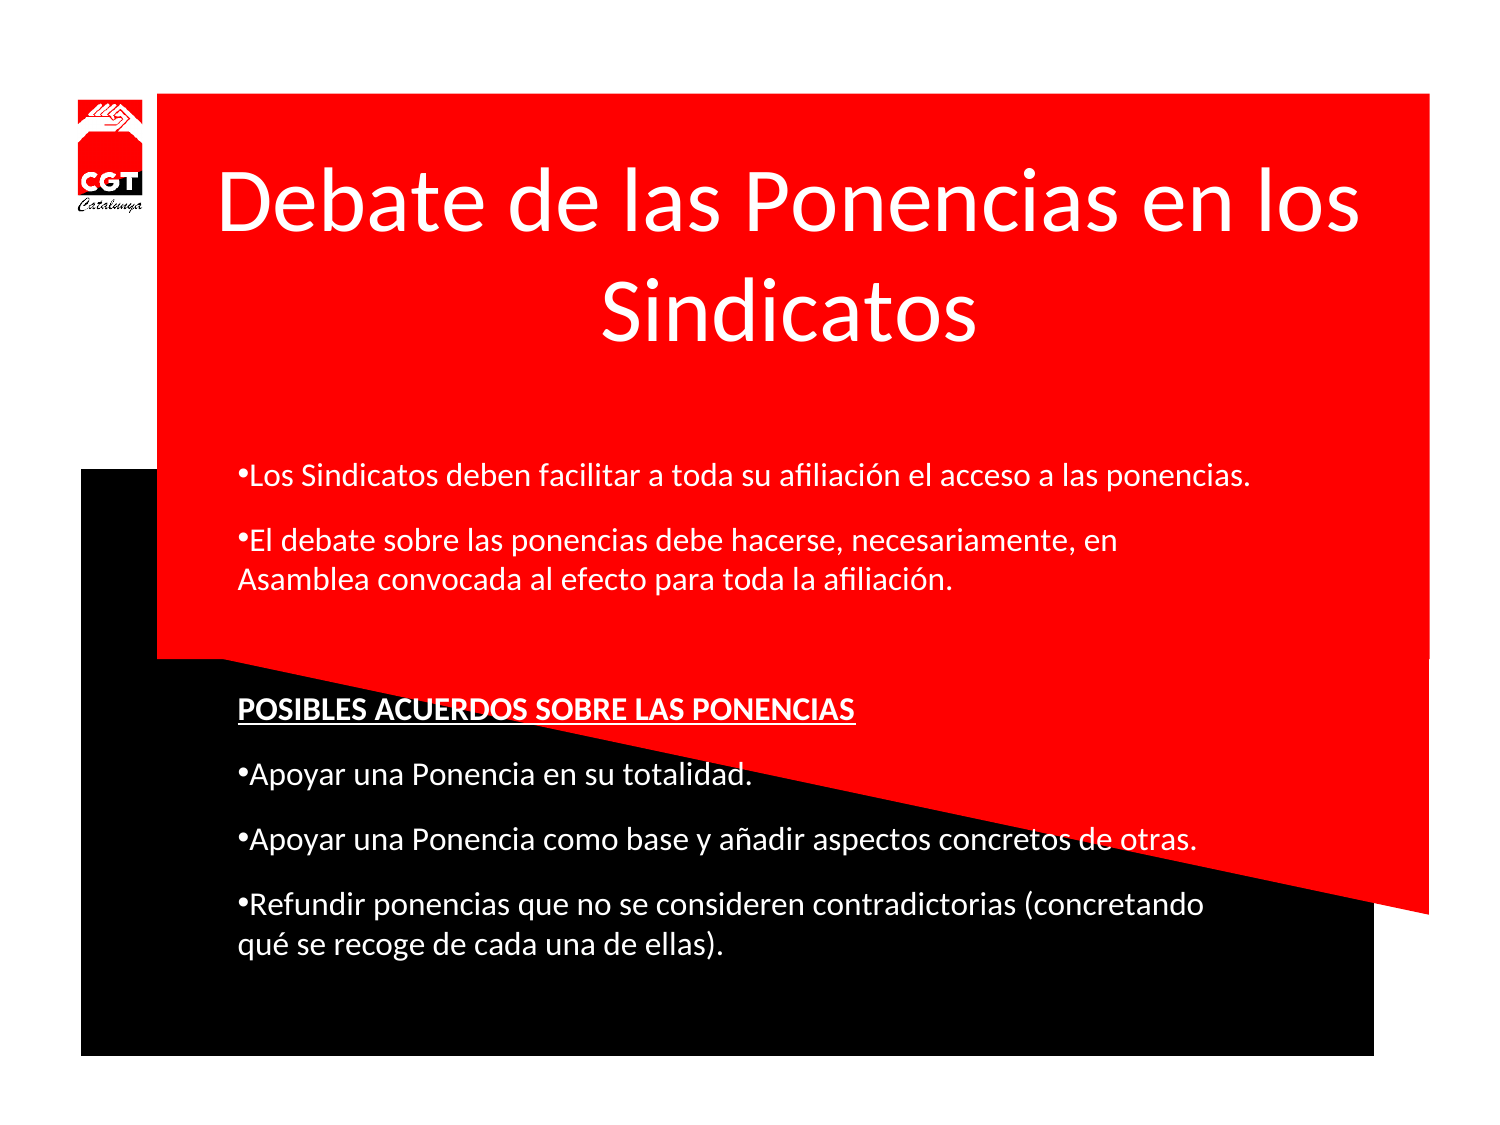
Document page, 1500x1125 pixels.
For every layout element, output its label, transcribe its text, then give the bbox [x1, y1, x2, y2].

title Debate de las Ponencias en los Sindicatos [152, 128, 1428, 370]
chart [70, 93, 153, 220]
text_box Los Sindicatos deben facilitar a toda su afiliación el acceso a las ponencias. El debate sobre las ponencias debe hacerse, necesariamente, en Asamblea convocada al efecto para toda la afiliación. POSIBLES ACUERDOS SOBRE LAS PONENCIAS Apoyar una Ponencia en su totalidad. Apoyar una Ponencia como base y añadir aspectos concretos de otras. Refundir ponencias que no se consideren contradictorias (concretando qué se recoge de cada una de ellas). [222, 445, 1273, 988]
text_box [81, 93, 1430, 1055]
